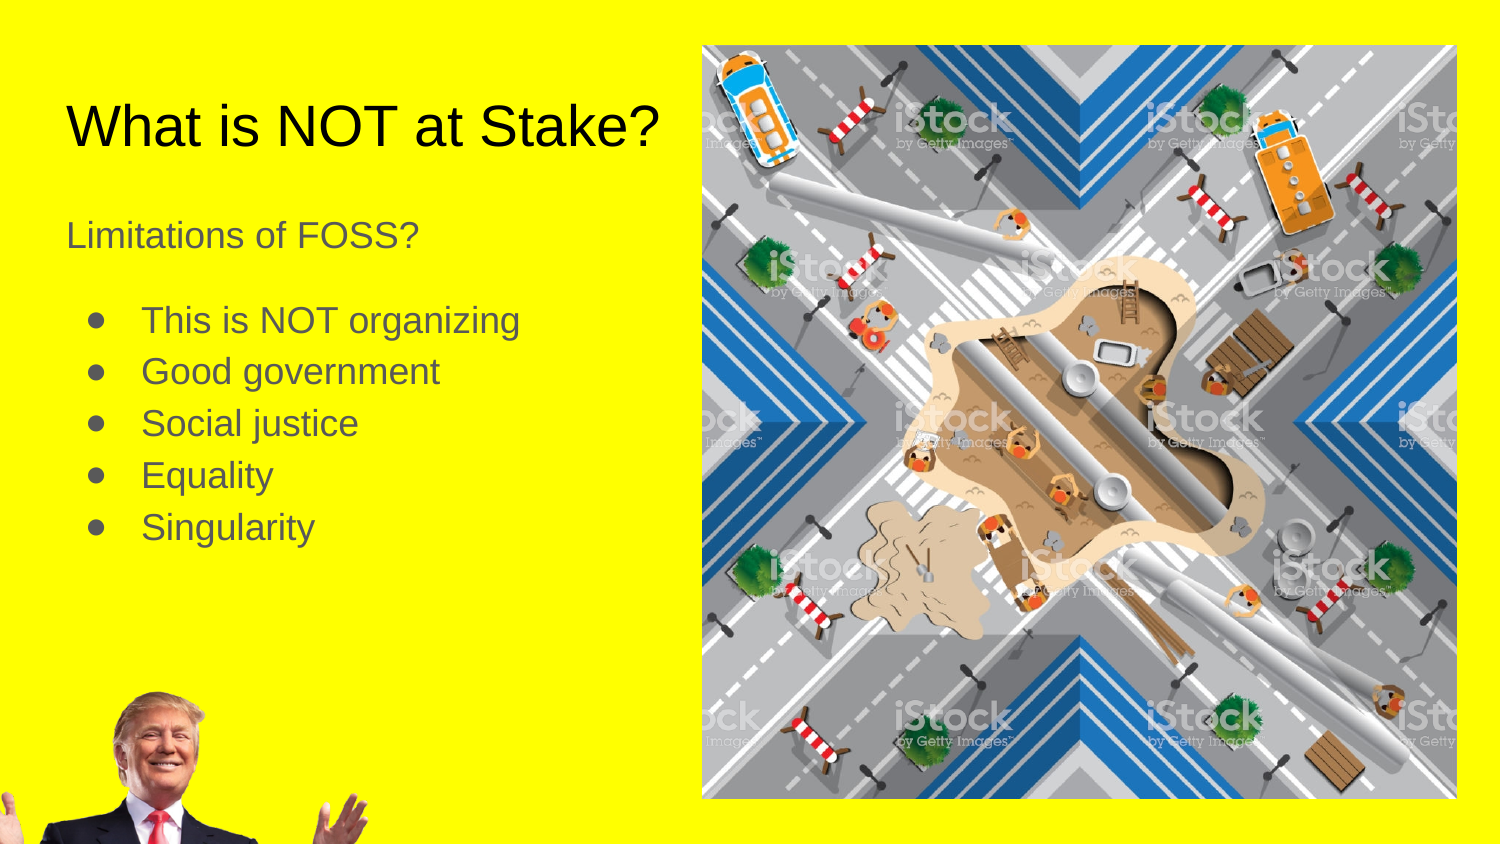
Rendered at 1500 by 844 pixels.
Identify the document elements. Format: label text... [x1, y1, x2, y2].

picture [702, 45, 1457, 799]
list Limitations of FOSS? This is NOT organizing Good government Social justice Equality Singularity [51, 189, 690, 750]
title What is NOT at Stake? [51, 72, 702, 167]
picture [0, 690, 498, 844]
